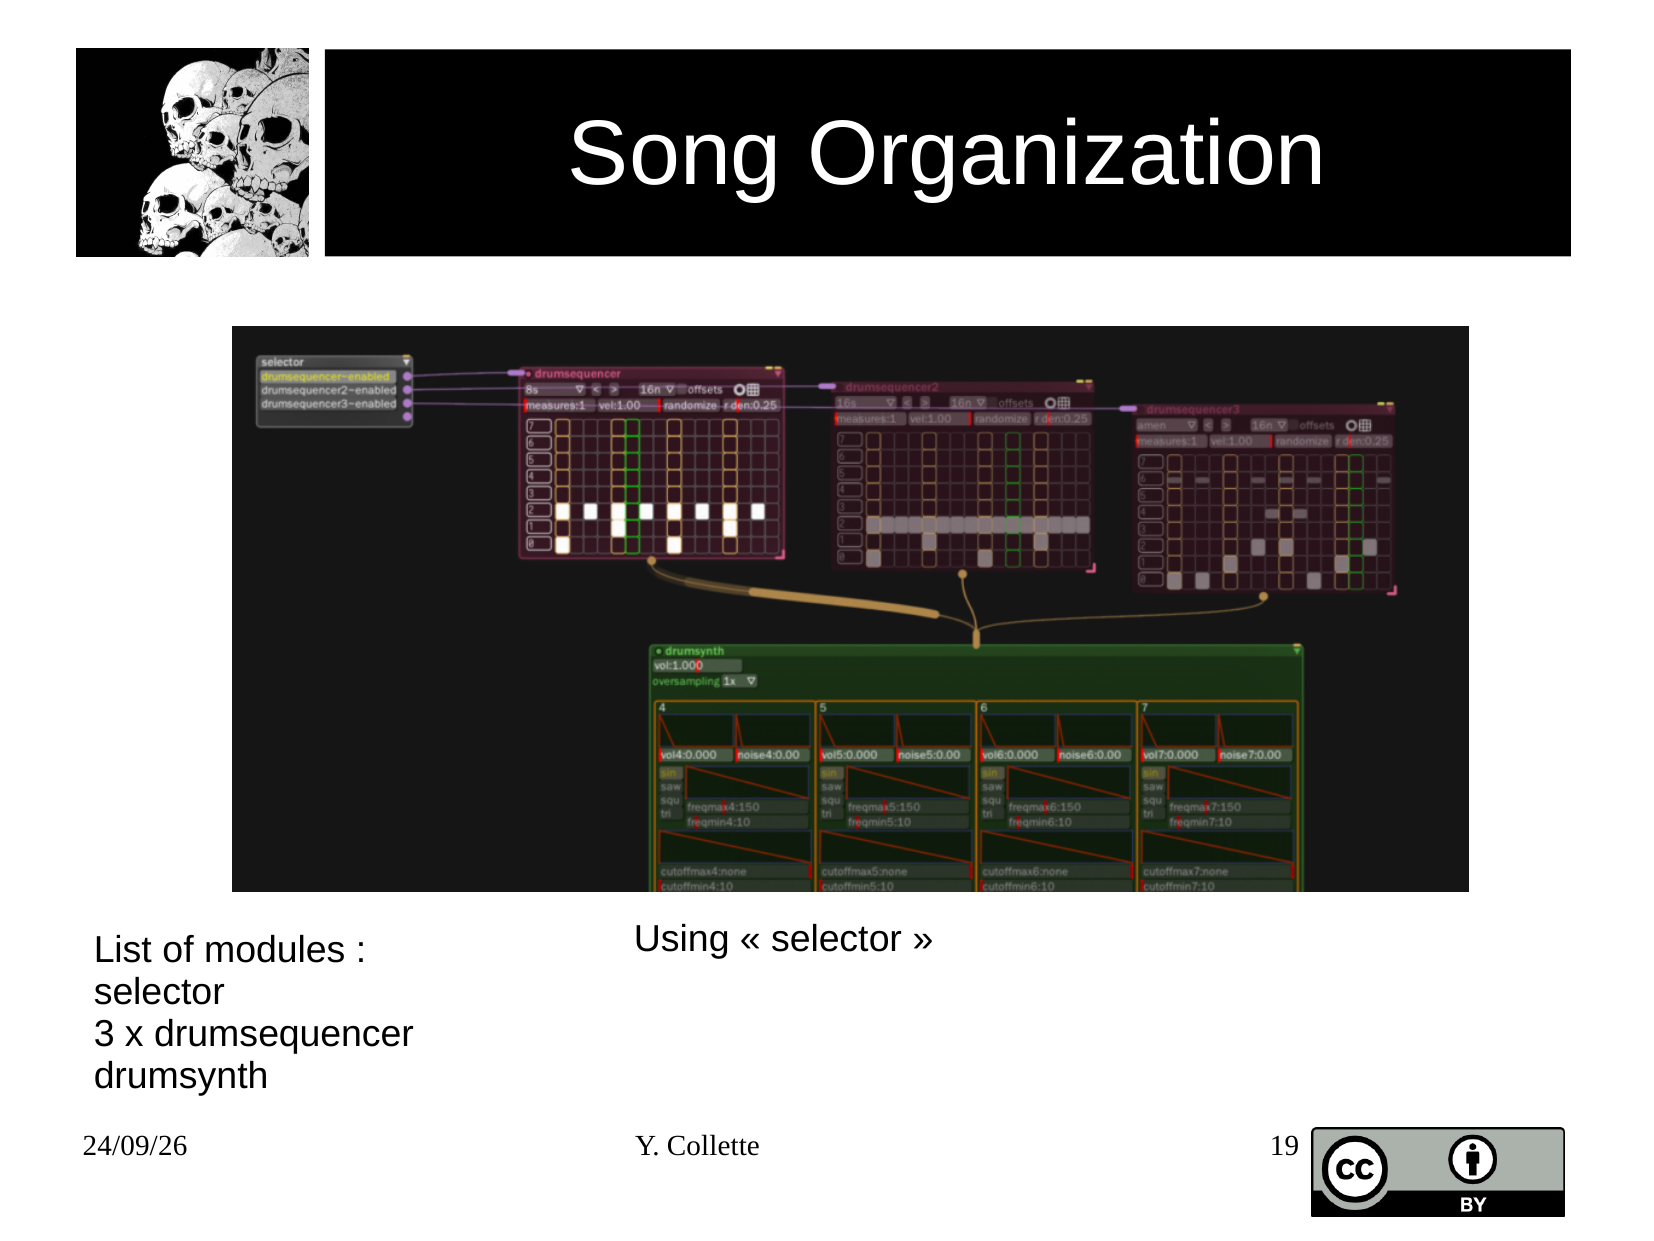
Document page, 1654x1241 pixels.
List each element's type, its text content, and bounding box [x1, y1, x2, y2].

picture [1311, 1127, 1565, 1217]
title Song Organization [324, 49, 1571, 257]
text_box List of modules : selector 3 x drumsequencer drumsynth [78, 921, 529, 1105]
picture [76, 48, 309, 257]
text_box Using « selector » [619, 909, 964, 967]
picture [232, 326, 1469, 892]
